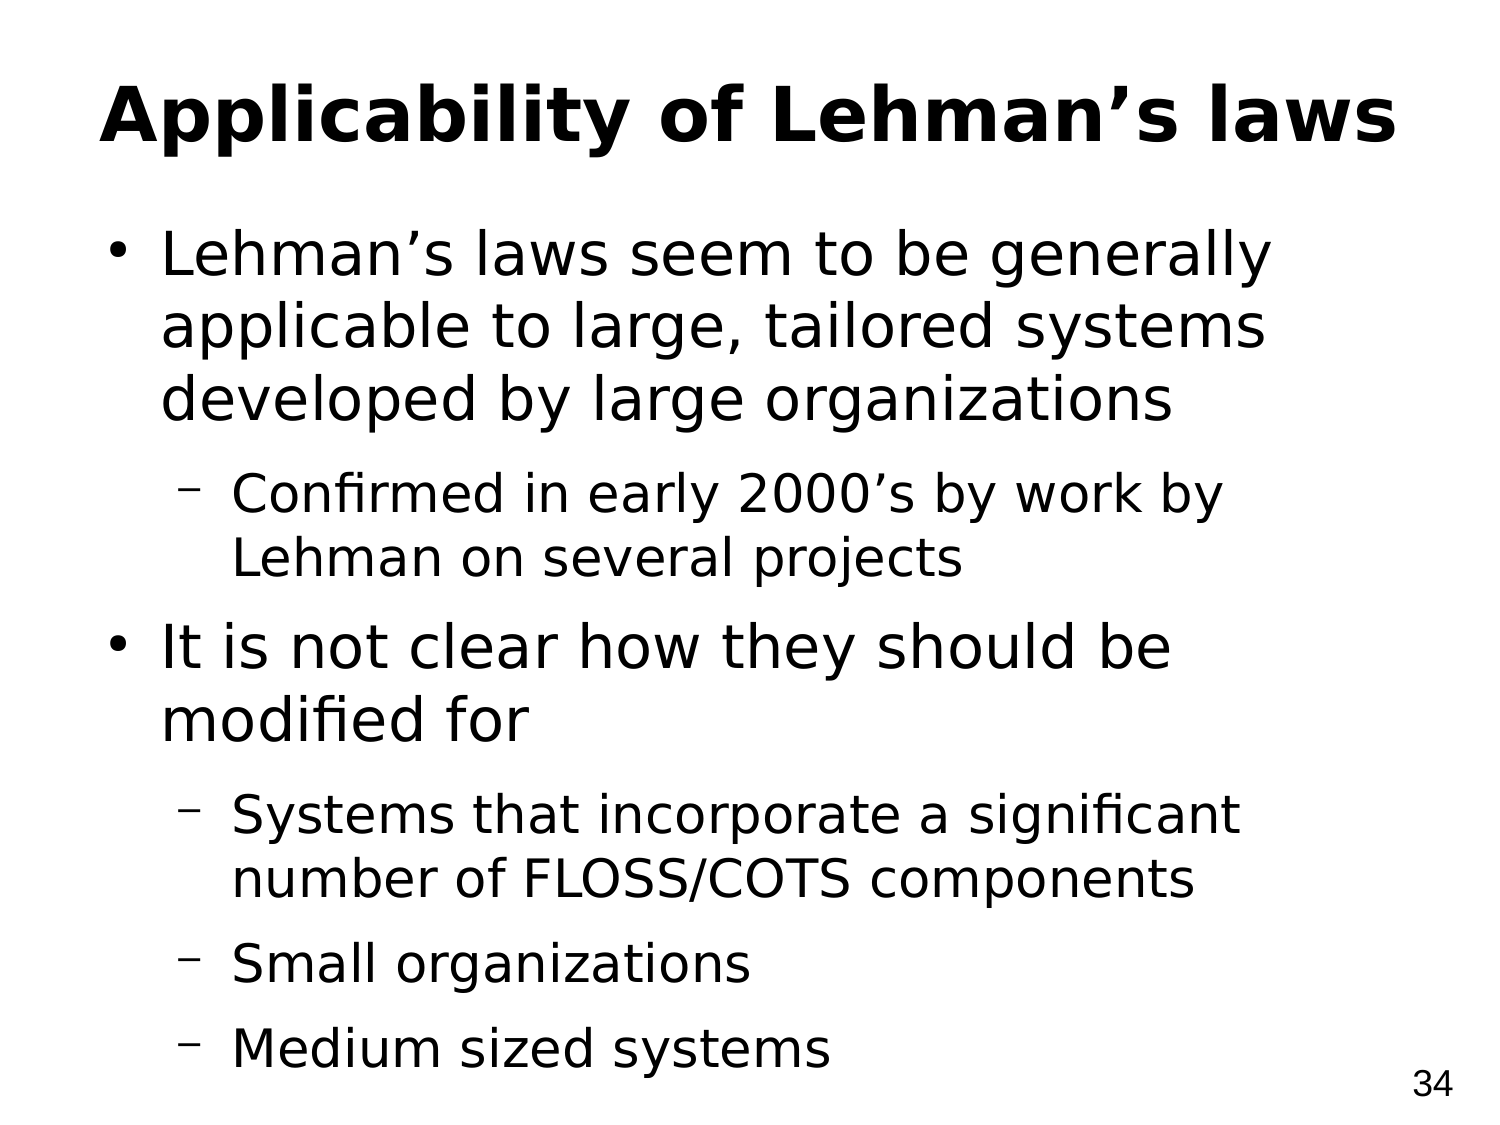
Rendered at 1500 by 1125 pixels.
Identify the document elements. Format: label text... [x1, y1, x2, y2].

title Applicability of Lehman’s laws [75, 44, 1425, 177]
list Lehman’s laws seem to be generally applicable to large, tailored systems developed by large organizations Confirmed in early 2000’s by work by Lehman on several projects It is not clear how they should be modified for Systems that incorporate a significant number of FLOSS/COTS components Small organizations Medium sized systems [75, 206, 1425, 1093]
